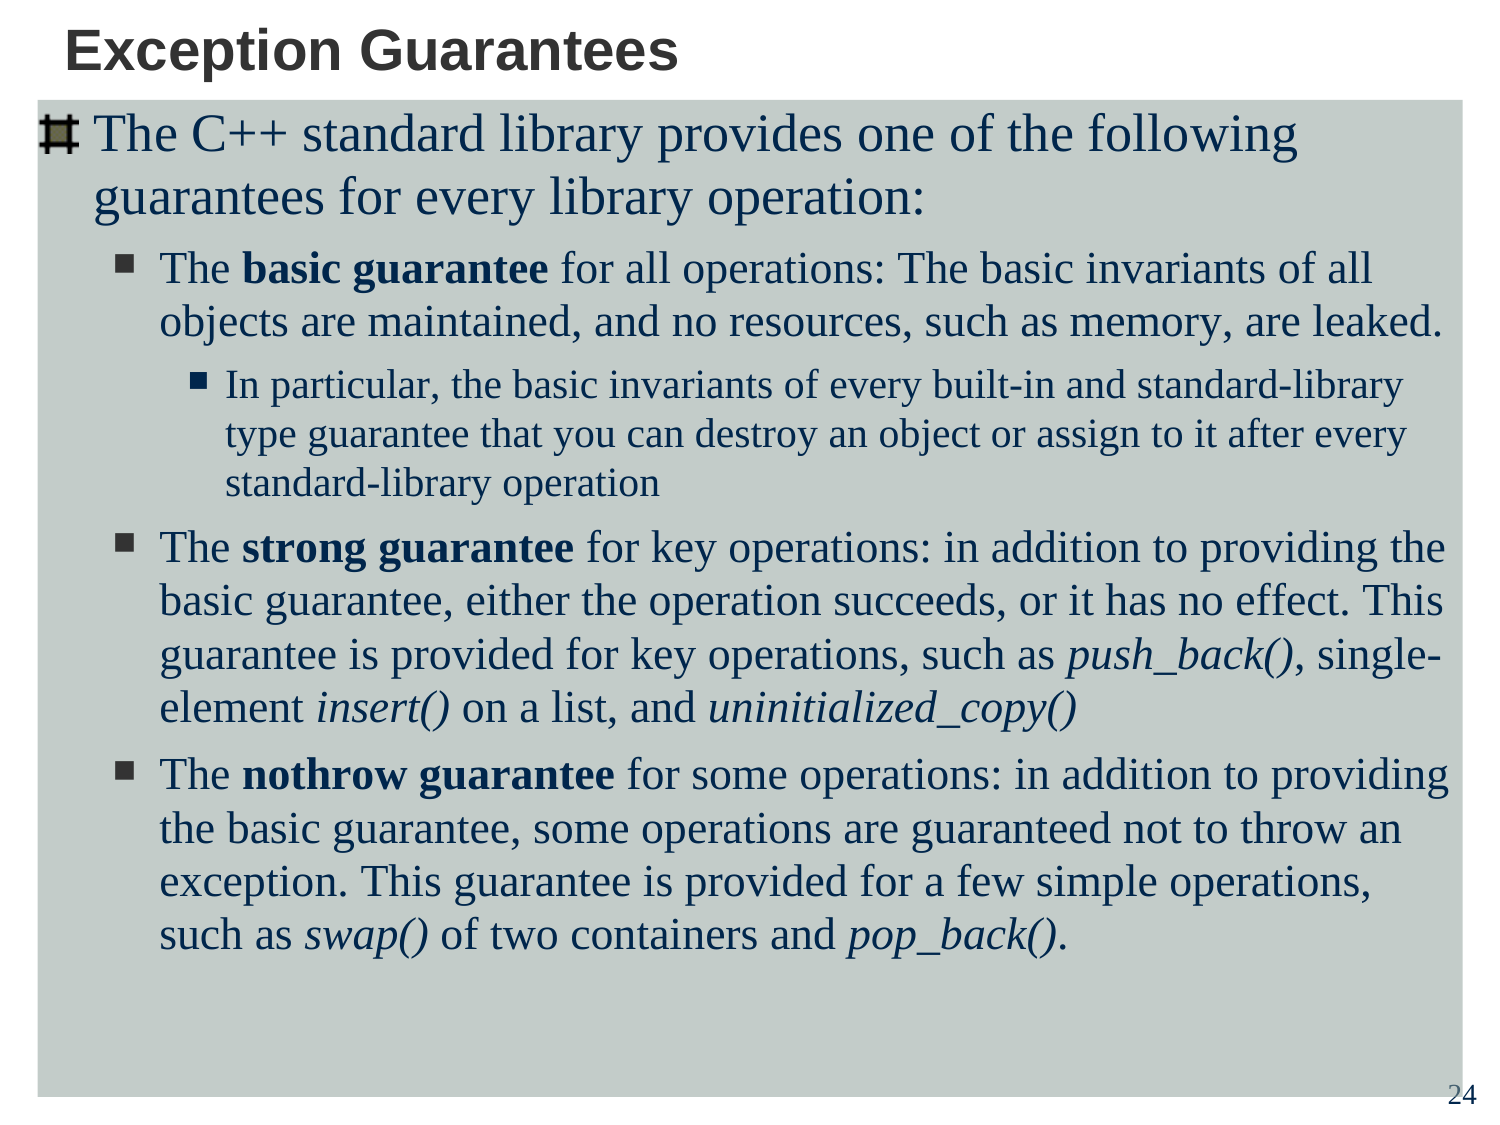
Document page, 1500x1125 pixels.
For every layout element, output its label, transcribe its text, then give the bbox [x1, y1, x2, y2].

list The C++ standard library provides one of the following guarantees for every library operation: The basic guarantee for all operations: The basic invariants of all objects are maintained, and no resources, such as memory, are leaked. In particular, the basic invariants of every built-in and standard-library type guarantee that you can destroy an object or assign to it after every standard-library operation The strong guarantee for key operations: in addition to providing the basic guarantee, either the operation succeeds, or it has no effect. This guarantee is provided for key operations, such as push_back(), single-element insert() on a list, and uninitialized_copy() The nothrow guarantee for some operations: in addition to providing the basic guarantee, some operations are guaranteed not to throw an exception. This guarantee is provided for a few simple operations, such as swap() of two containers and pop_back(). [37, 99, 1463, 1097]
title Exception Guarantees [50, 0, 1450, 91]
